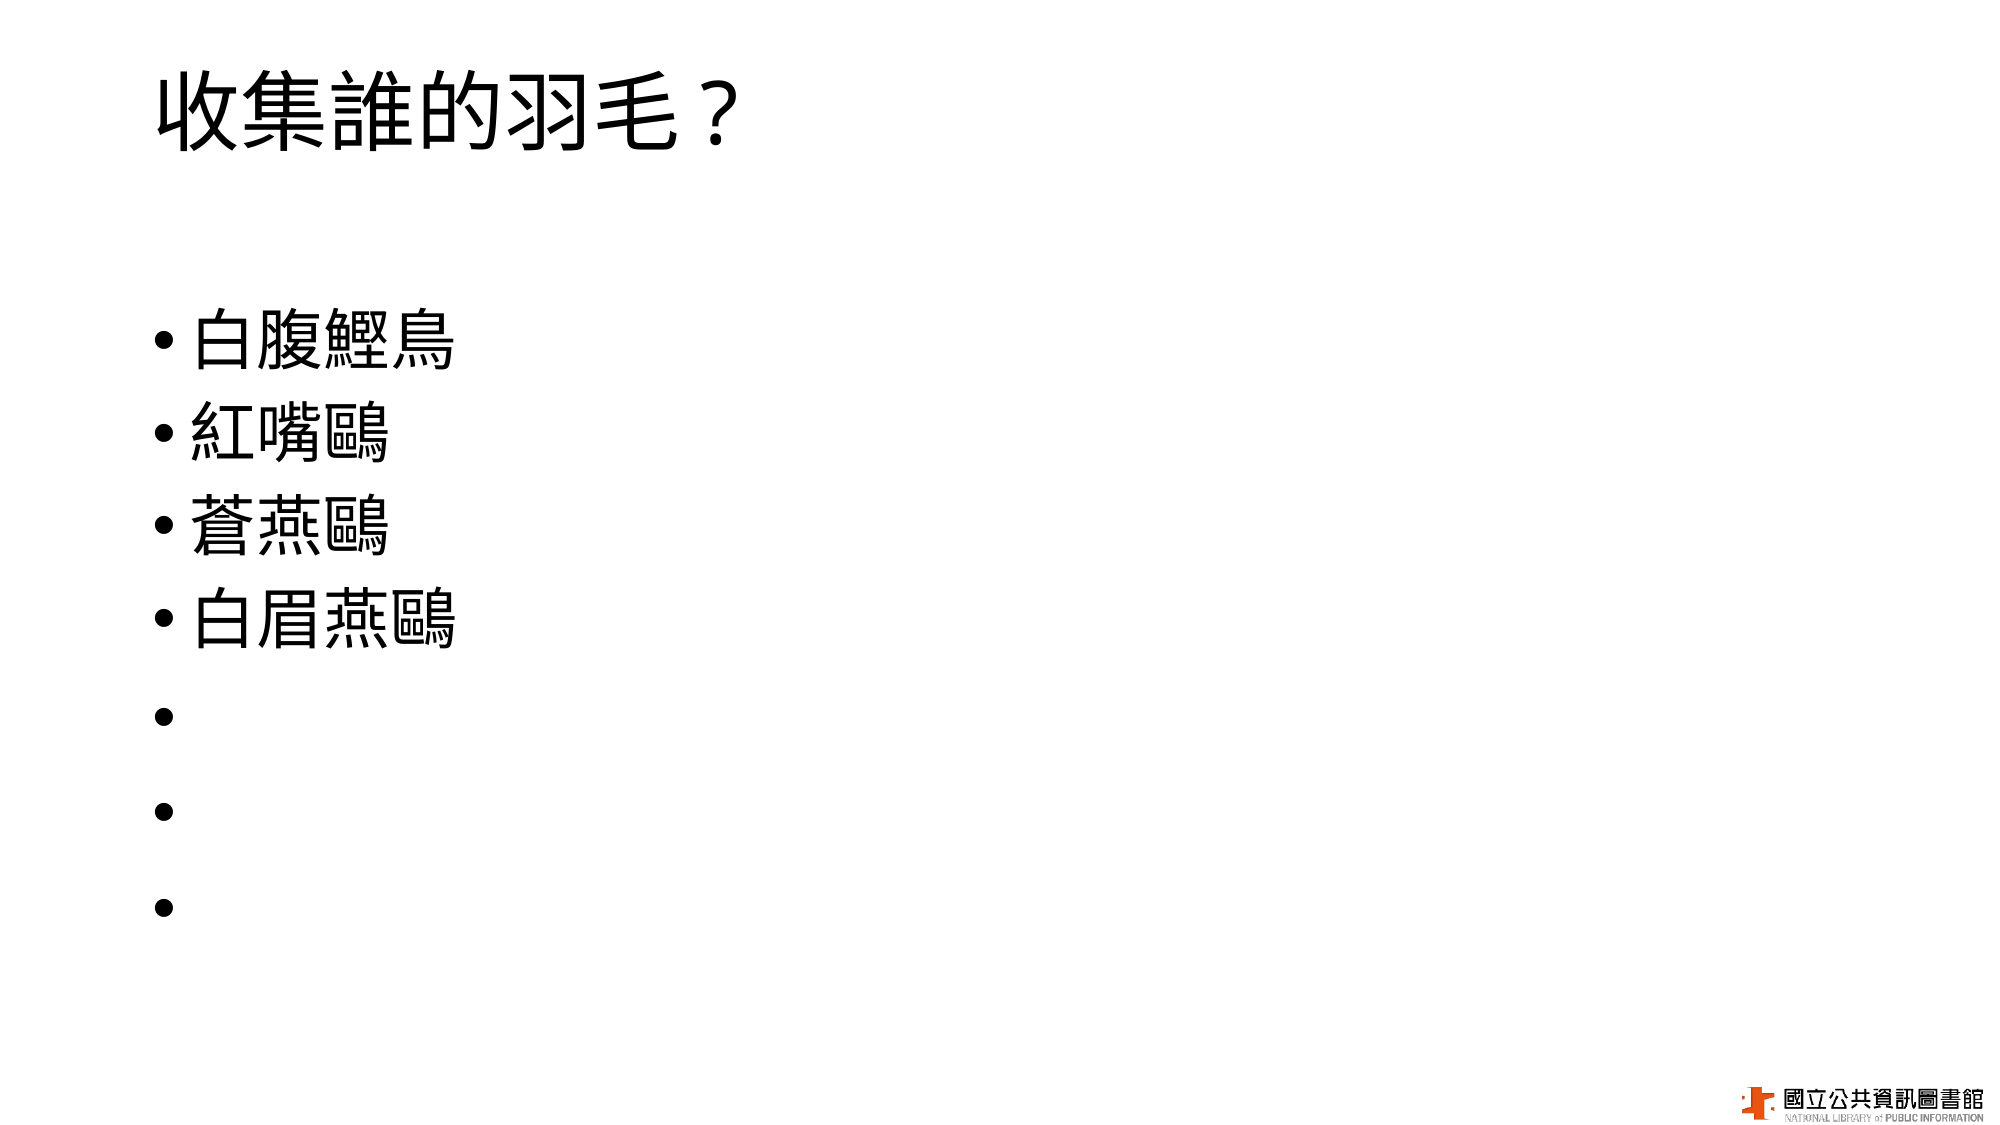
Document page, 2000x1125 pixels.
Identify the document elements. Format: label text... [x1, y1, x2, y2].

title 收集誰的羽毛? [137, 59, 1863, 278]
list 白腹鰹鳥 紅嘴鷗 蒼燕鷗 白眉燕鷗 [137, 299, 1863, 1014]
